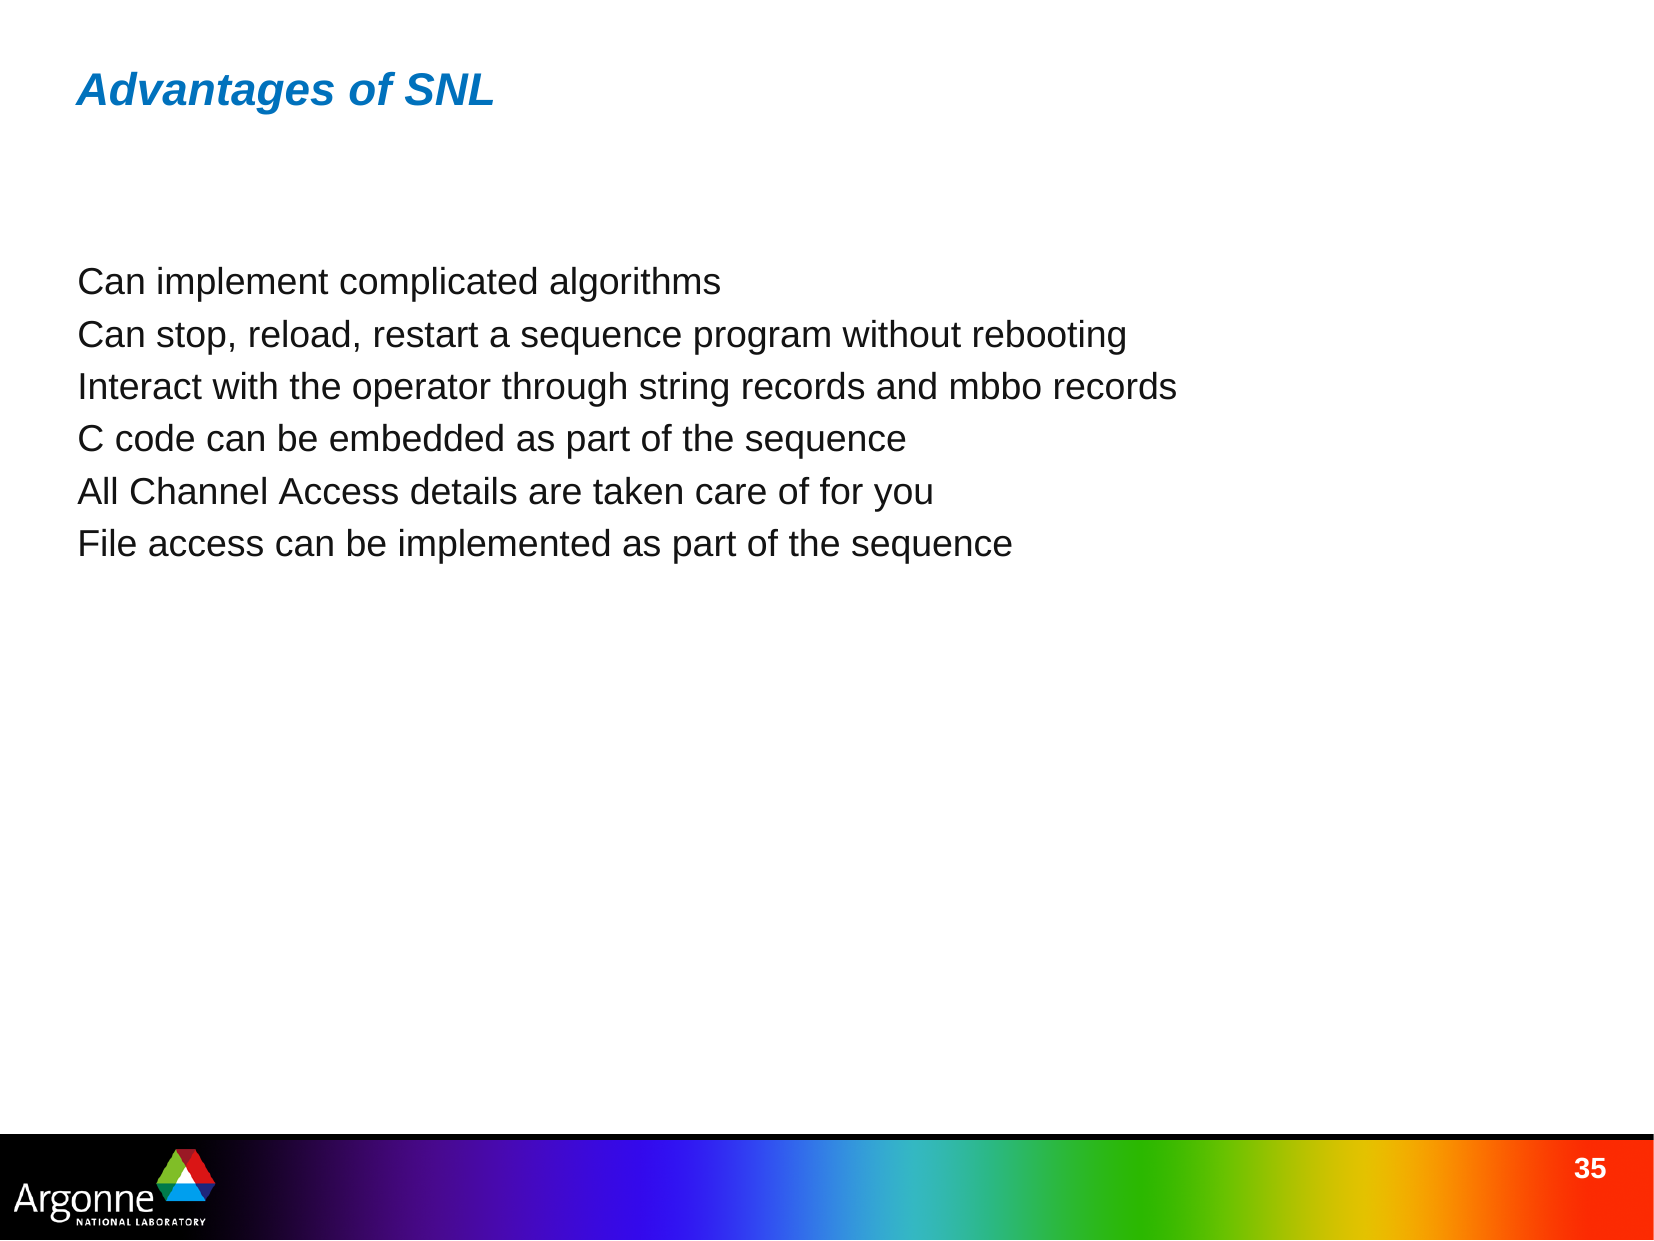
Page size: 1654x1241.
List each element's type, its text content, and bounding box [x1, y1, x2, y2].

list Can implement complicated algorithms Can stop, reload, restart a sequence program without rebooting Interact with the operator through string records and mbbo records C code can be embedded as part of the sequence All Channel Access details are taken care of for you File access can be implemented as part of the sequence [62, 253, 1498, 815]
title Advantages of SNL [61, 45, 1500, 123]
picture [0, 1134, 1654, 1240]
